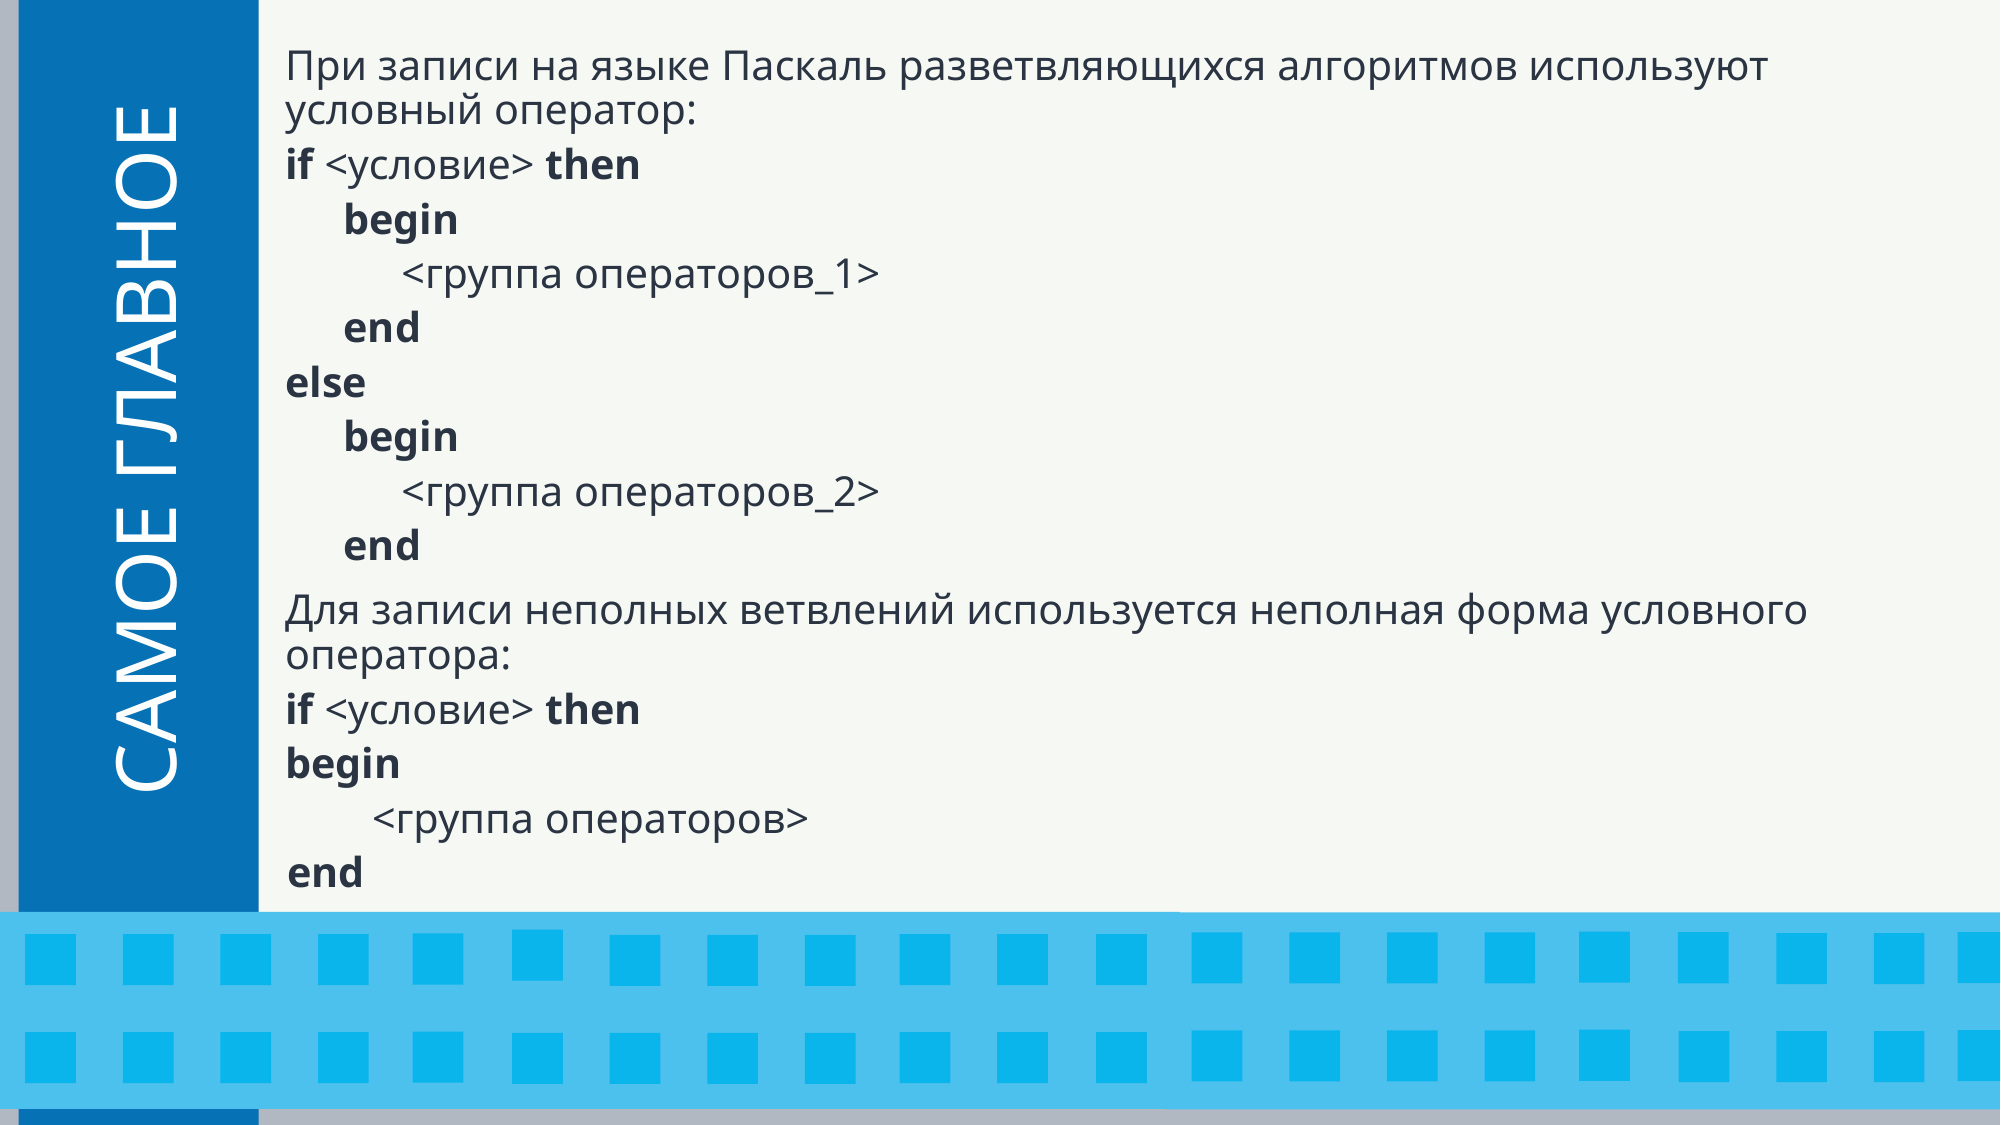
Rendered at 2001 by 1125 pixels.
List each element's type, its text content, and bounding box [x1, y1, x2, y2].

text_box При записи на языке Паскаль разветвляющихся алгоритмов используют условный оператор: if <условие> then begin <группа операторов_1> end else begin <группа операторов_2> end Для записи неполных ветвлений используется неполная форма условного оператора: if <условие> then begin <группа операторов> end [270, 36, 1944, 907]
